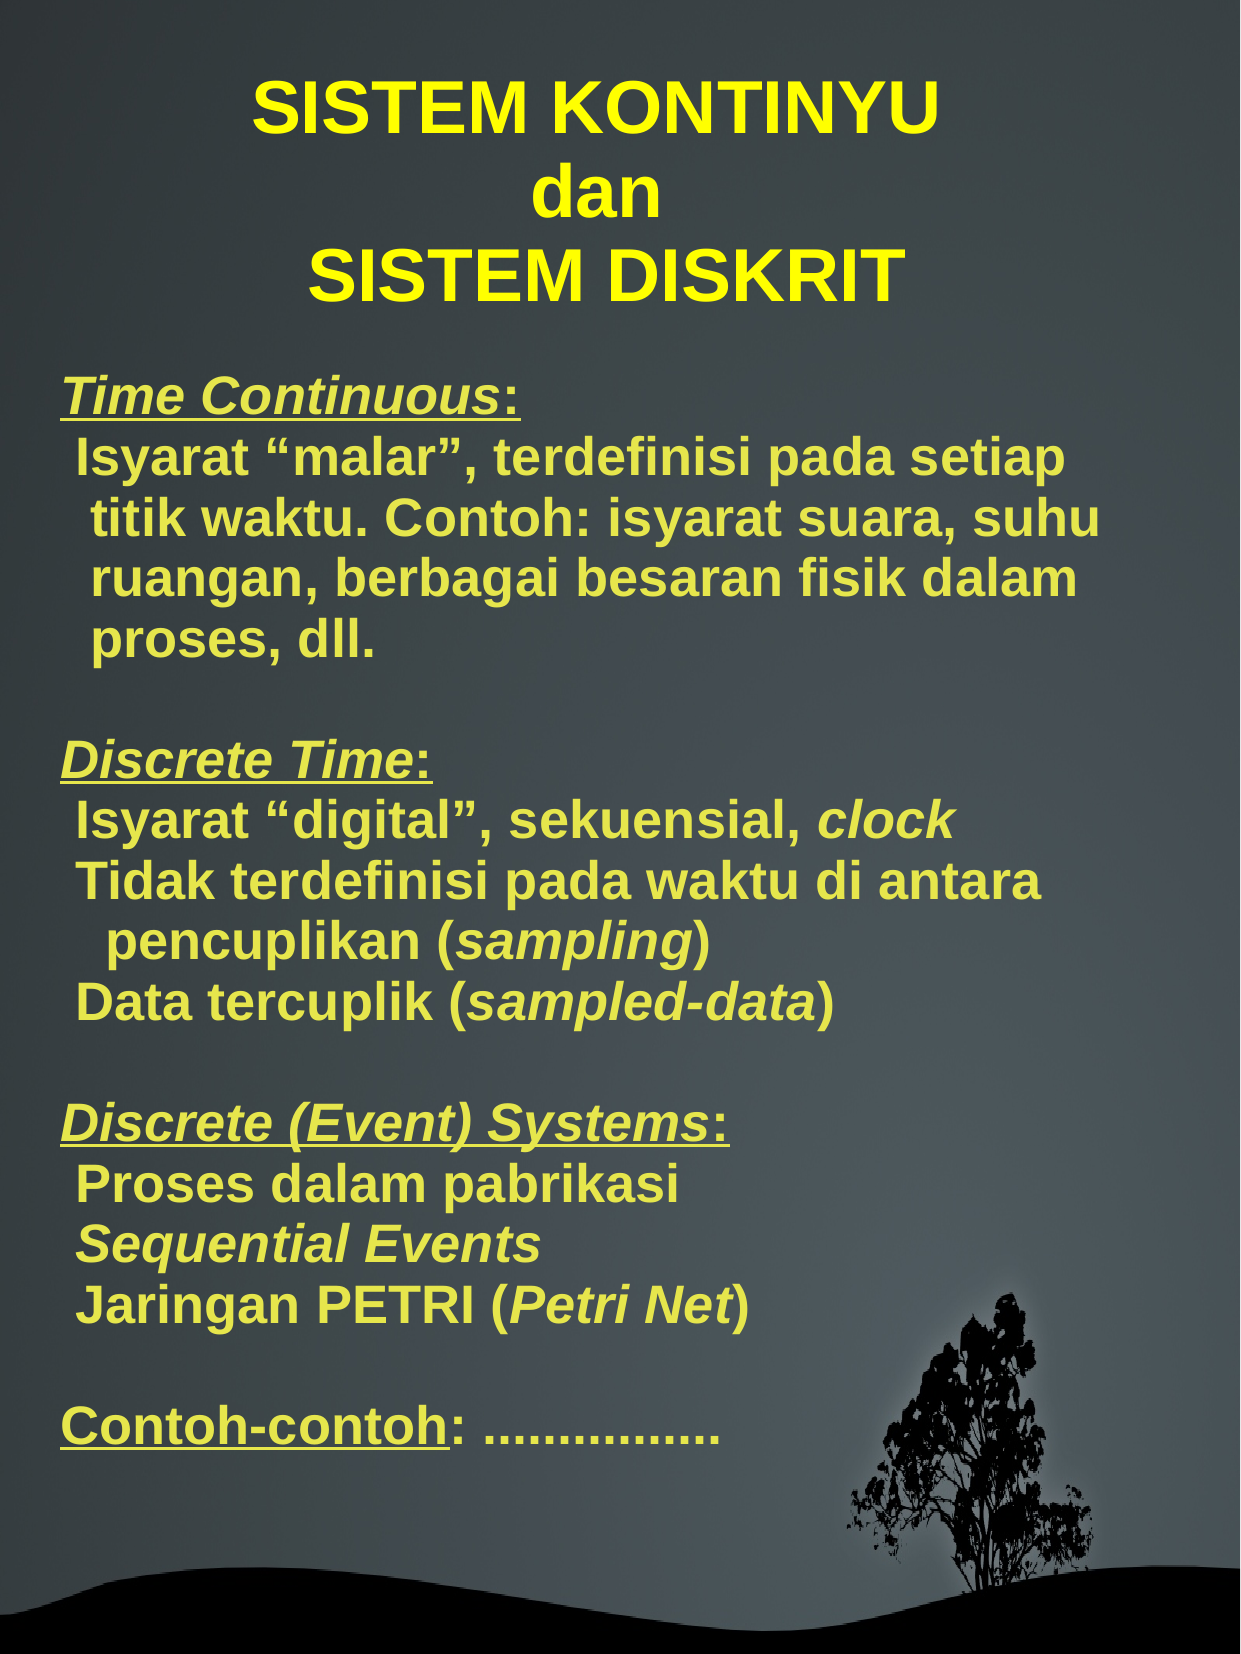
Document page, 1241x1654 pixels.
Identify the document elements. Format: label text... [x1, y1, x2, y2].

text_box SISTEM KONTINYU dan SISTEM DISKRIT [236, 58, 1004, 325]
text_box Time Continuous: Isyarat “malar”, terdefinisi pada setiap titik waktu. Contoh: isyarat suara, suhu ruangan, berbagai besaran fisik dalam proses, dll. Discrete Time: Isyarat “digital”, sekuensial, clock Tidak terdefinisi pada waktu di antara pencuplikan (sampling) Data tercuplik (sampled-data) Discrete (Event) Systems: Proses dalam pabrikasi Sequential Events Jaringan PETRI (Petri Net) Contoh-contoh: ................ [45, 358, 1134, 1464]
picture [0, 0, 1241, 1654]
